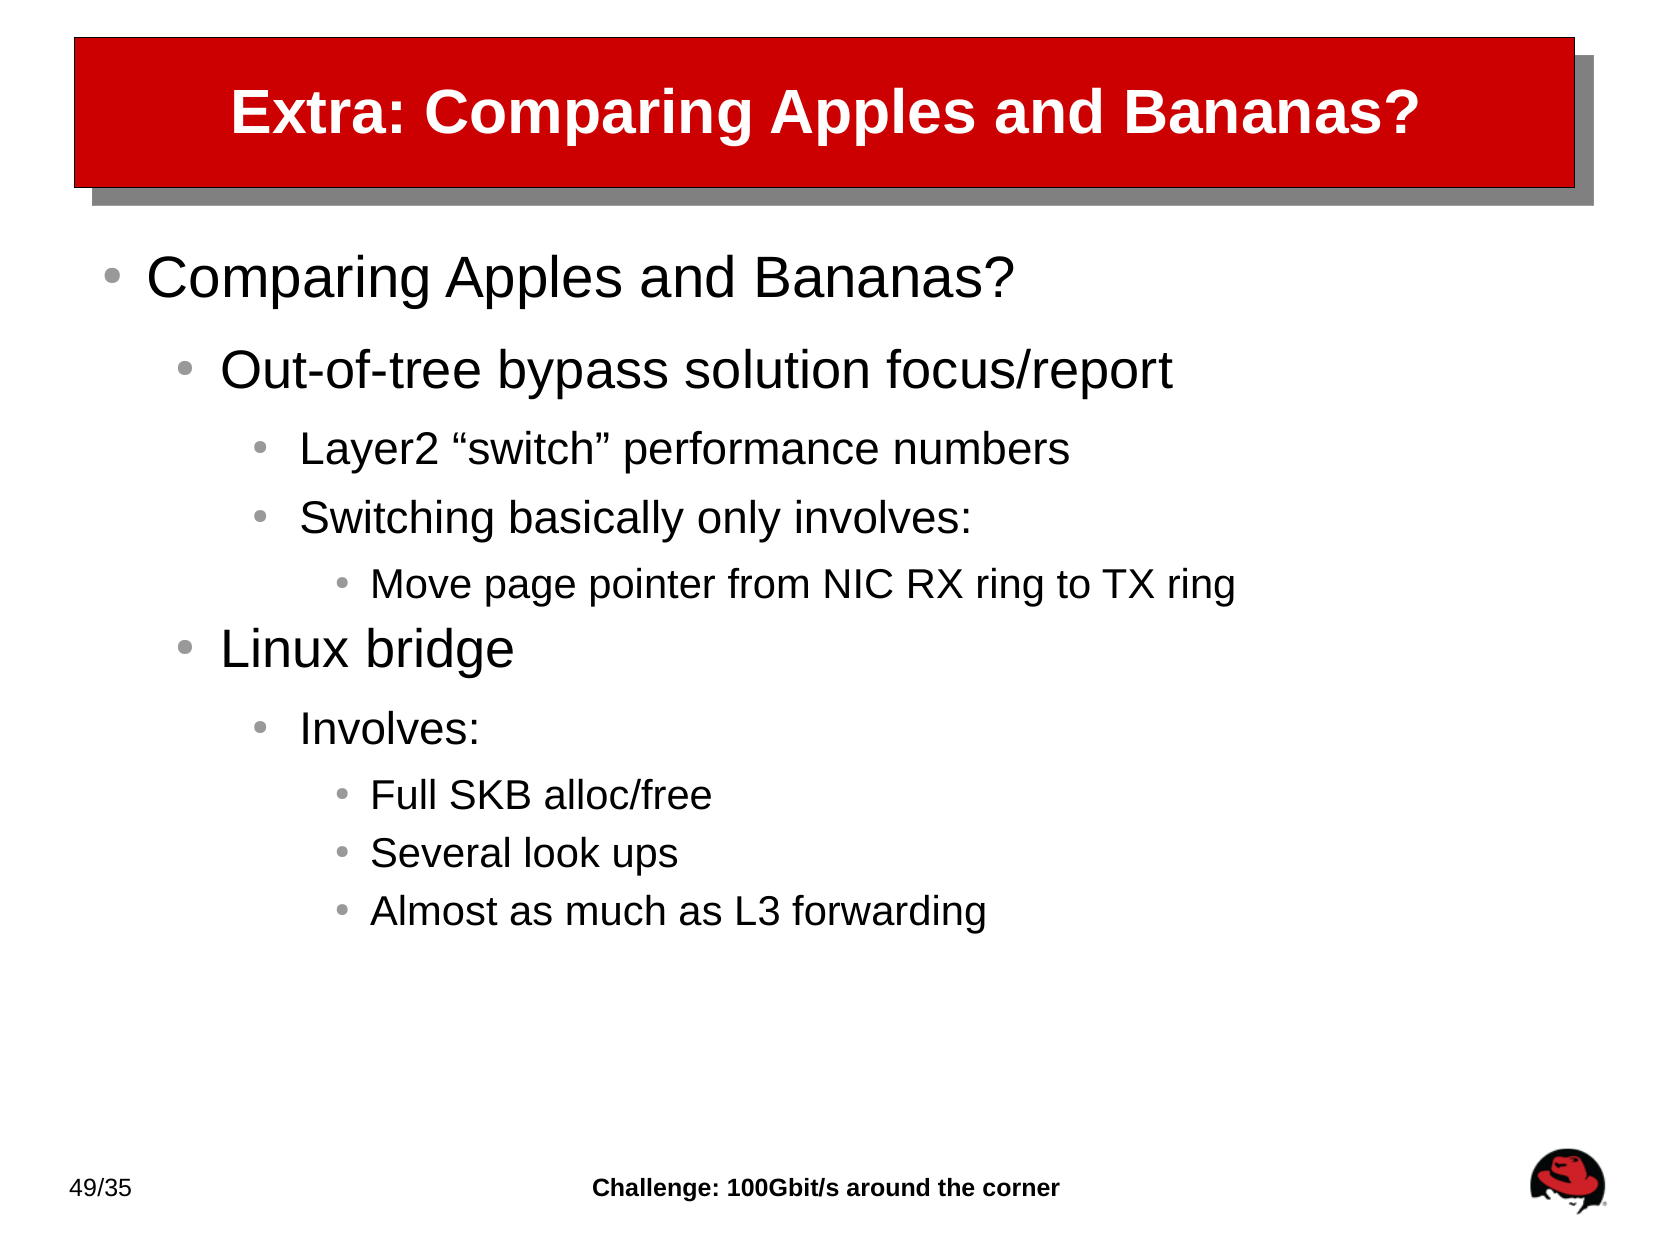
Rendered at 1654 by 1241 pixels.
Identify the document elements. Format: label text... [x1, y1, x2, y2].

picture [1529, 1146, 1613, 1224]
title Extra: Comparing Apples and Bananas? [82, 37, 1571, 188]
list Comparing Apples and Bananas? Out-of-tree bypass solution focus/report Layer2 “switch” performance numbers Switching basically only involves: Move page pointer from NIC RX ring to TX ring Linux bridge Involves: Full SKB alloc/free Several look ups Almost as much as L3 forwarding [86, 244, 1575, 1039]
